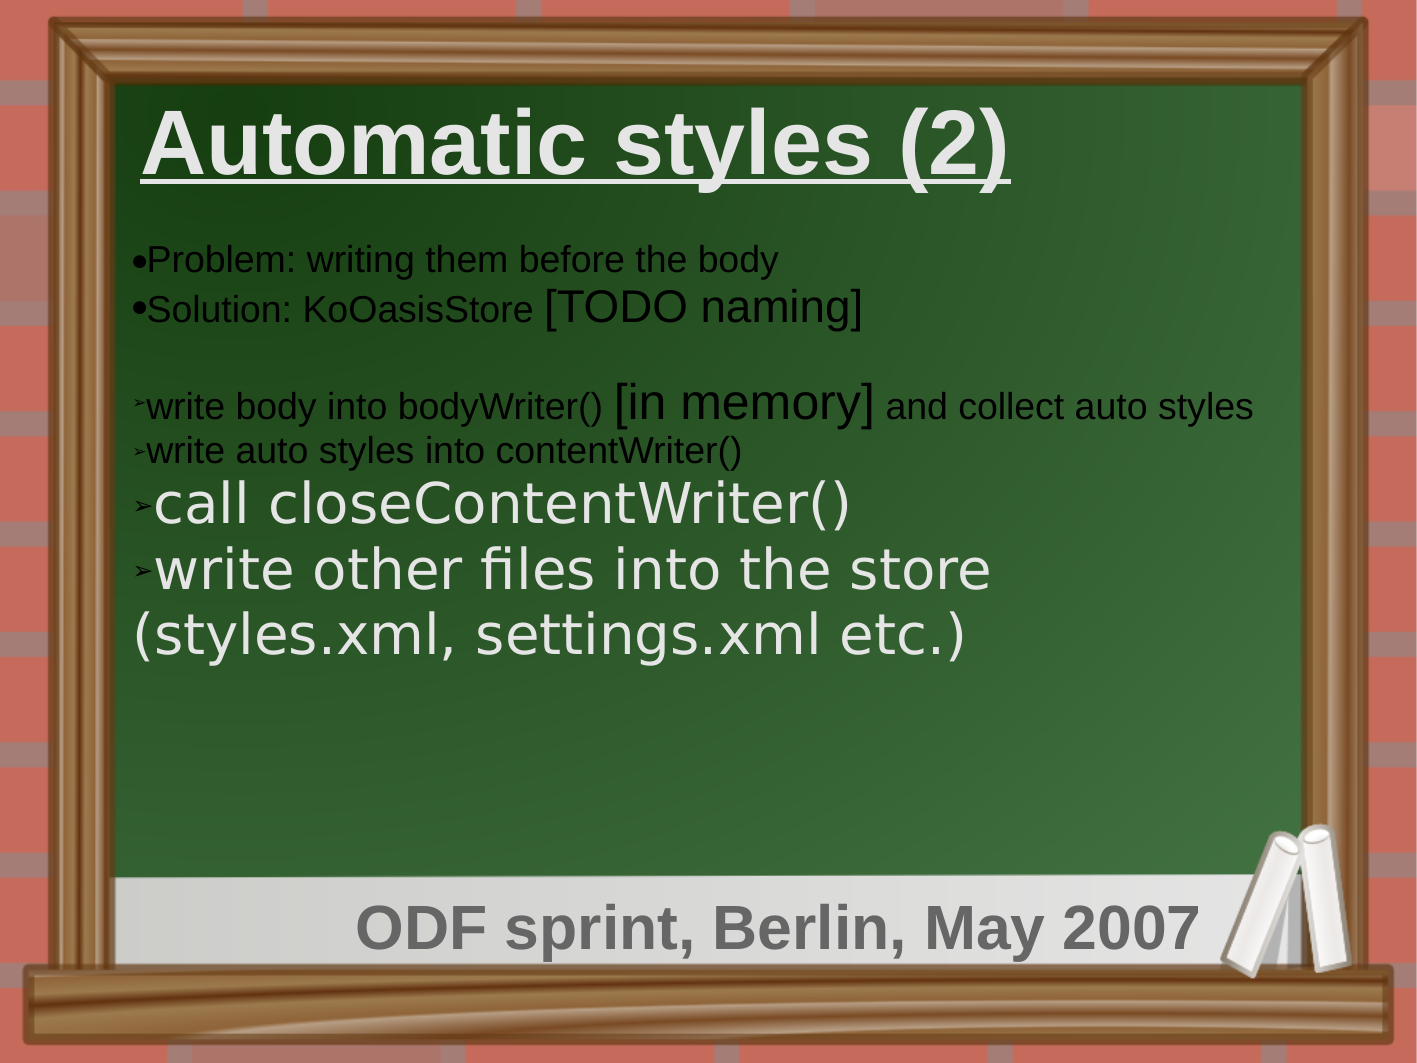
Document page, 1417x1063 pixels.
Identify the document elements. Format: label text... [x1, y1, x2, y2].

picture [0, 0, 1417, 1063]
text_box Automatic styles (2) [125, 83, 1307, 205]
text_box Problem: writing them before the body Solution: KoOasisStore [TODO naming] write body into bodyWriter() [in memory] and collect auto styles write auto styles into contentWriter() call closeContentWriter() write other files into the store (styles.xml, settings.xml etc.) [117, 231, 1293, 867]
